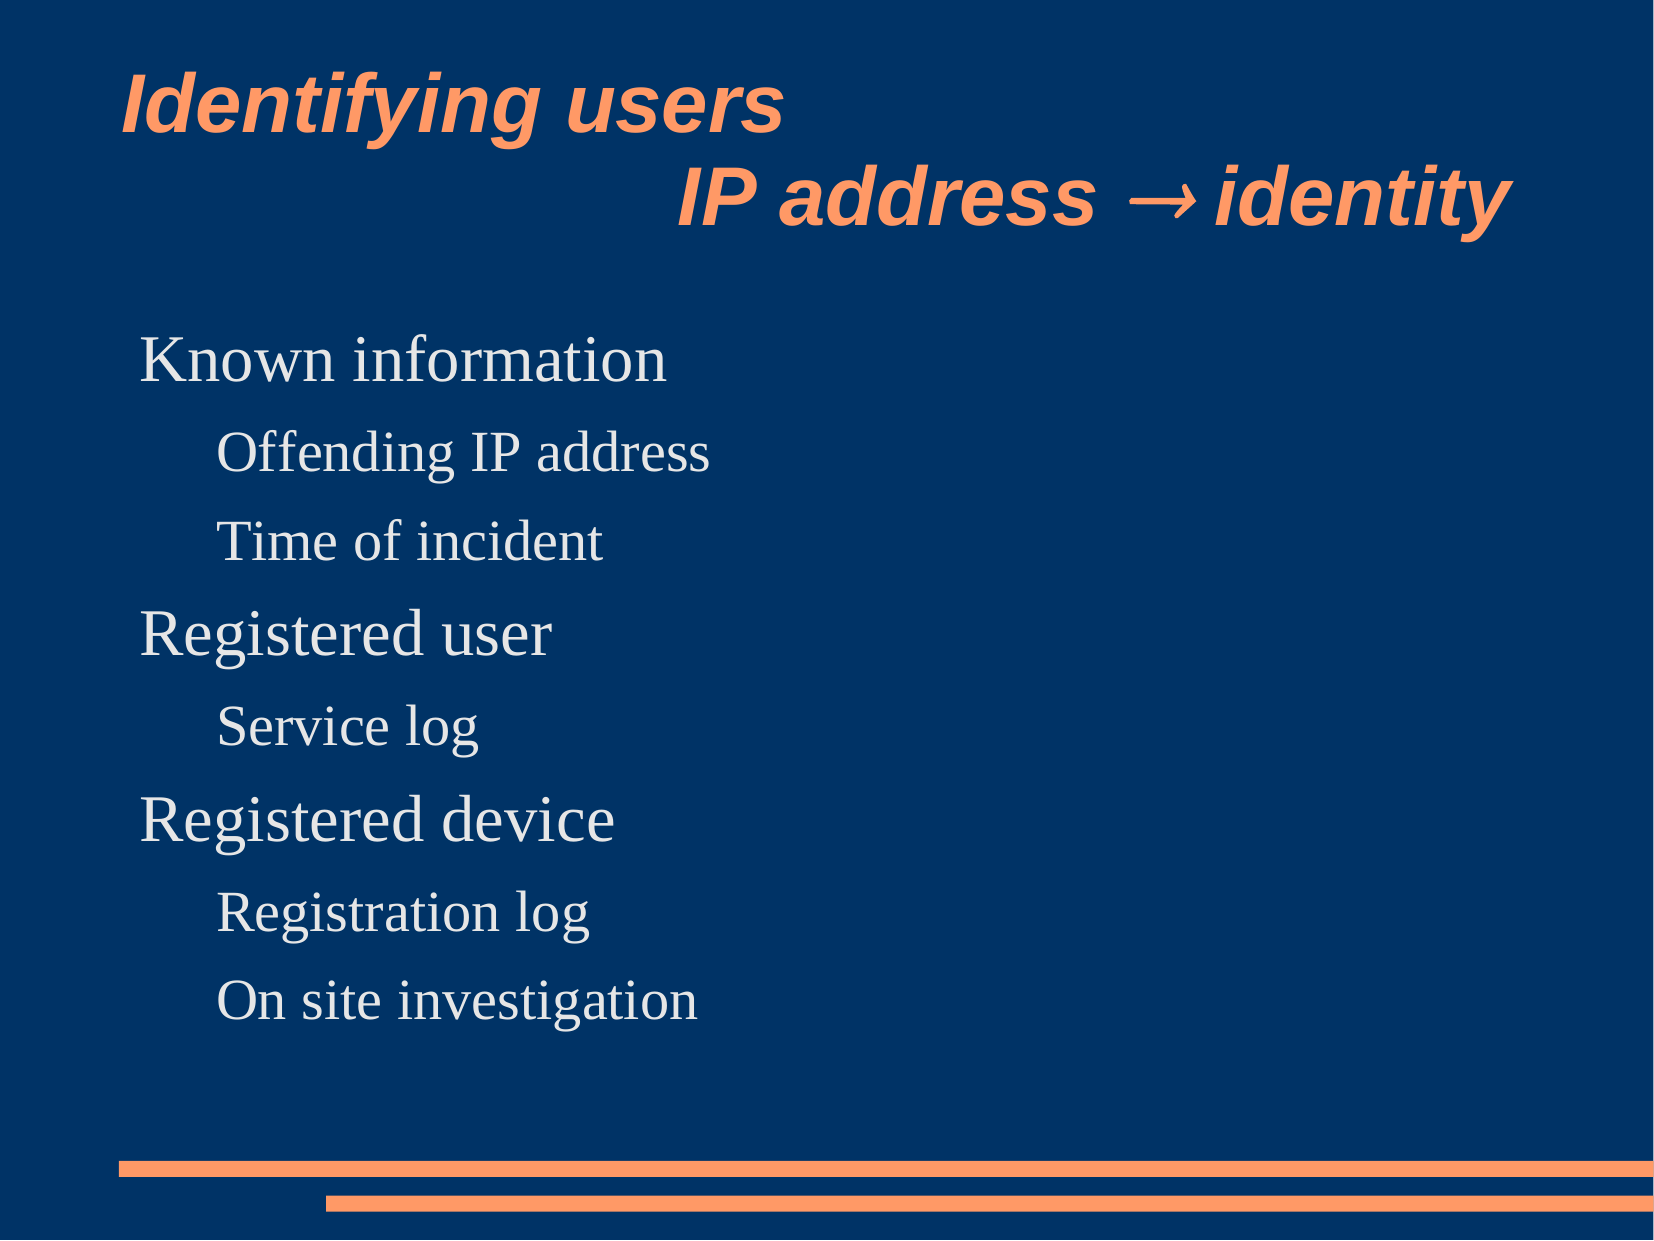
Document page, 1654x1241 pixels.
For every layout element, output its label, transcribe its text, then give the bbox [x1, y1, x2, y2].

title Identifying users IP address  identity [121, 46, 1534, 254]
list Known information Offending IP address Time of incident Registered user Service log Registered device Registration log On site investigation [121, 322, 1561, 1133]
